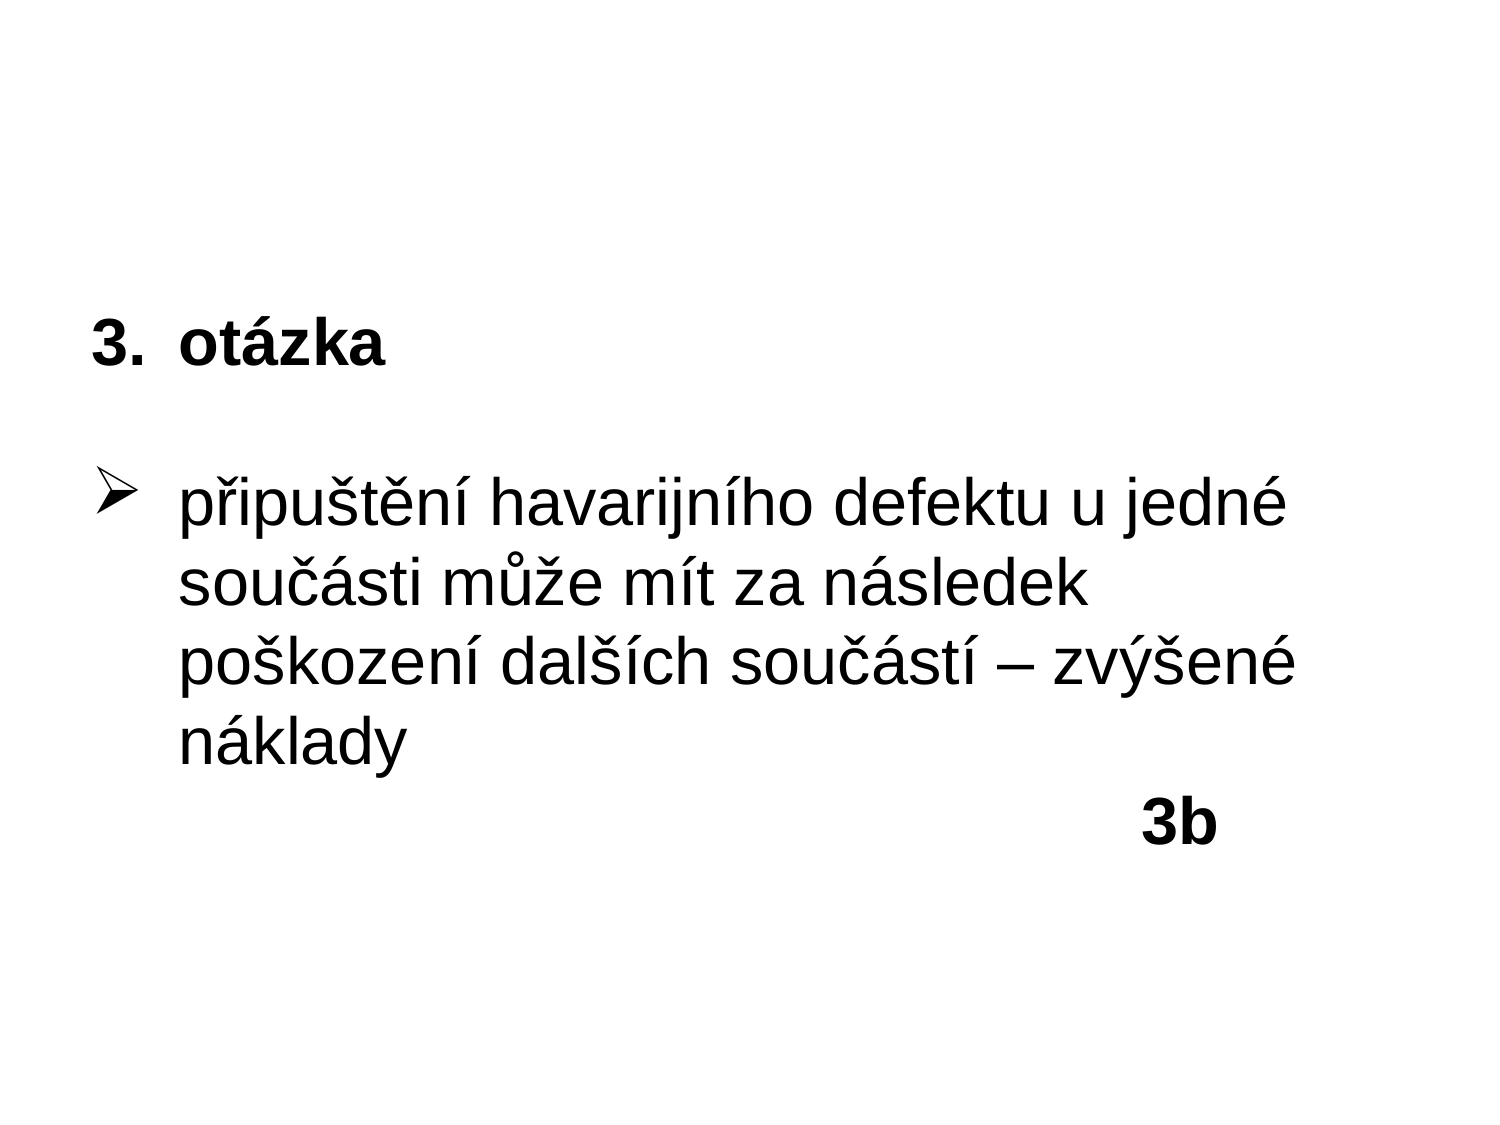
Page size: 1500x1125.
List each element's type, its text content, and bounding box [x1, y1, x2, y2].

list otázka připuštění havarijního defektu u jedné součásti může mít za následek poškození dalších součástí – zvýšené náklady 3b [76, 290, 1427, 1034]
